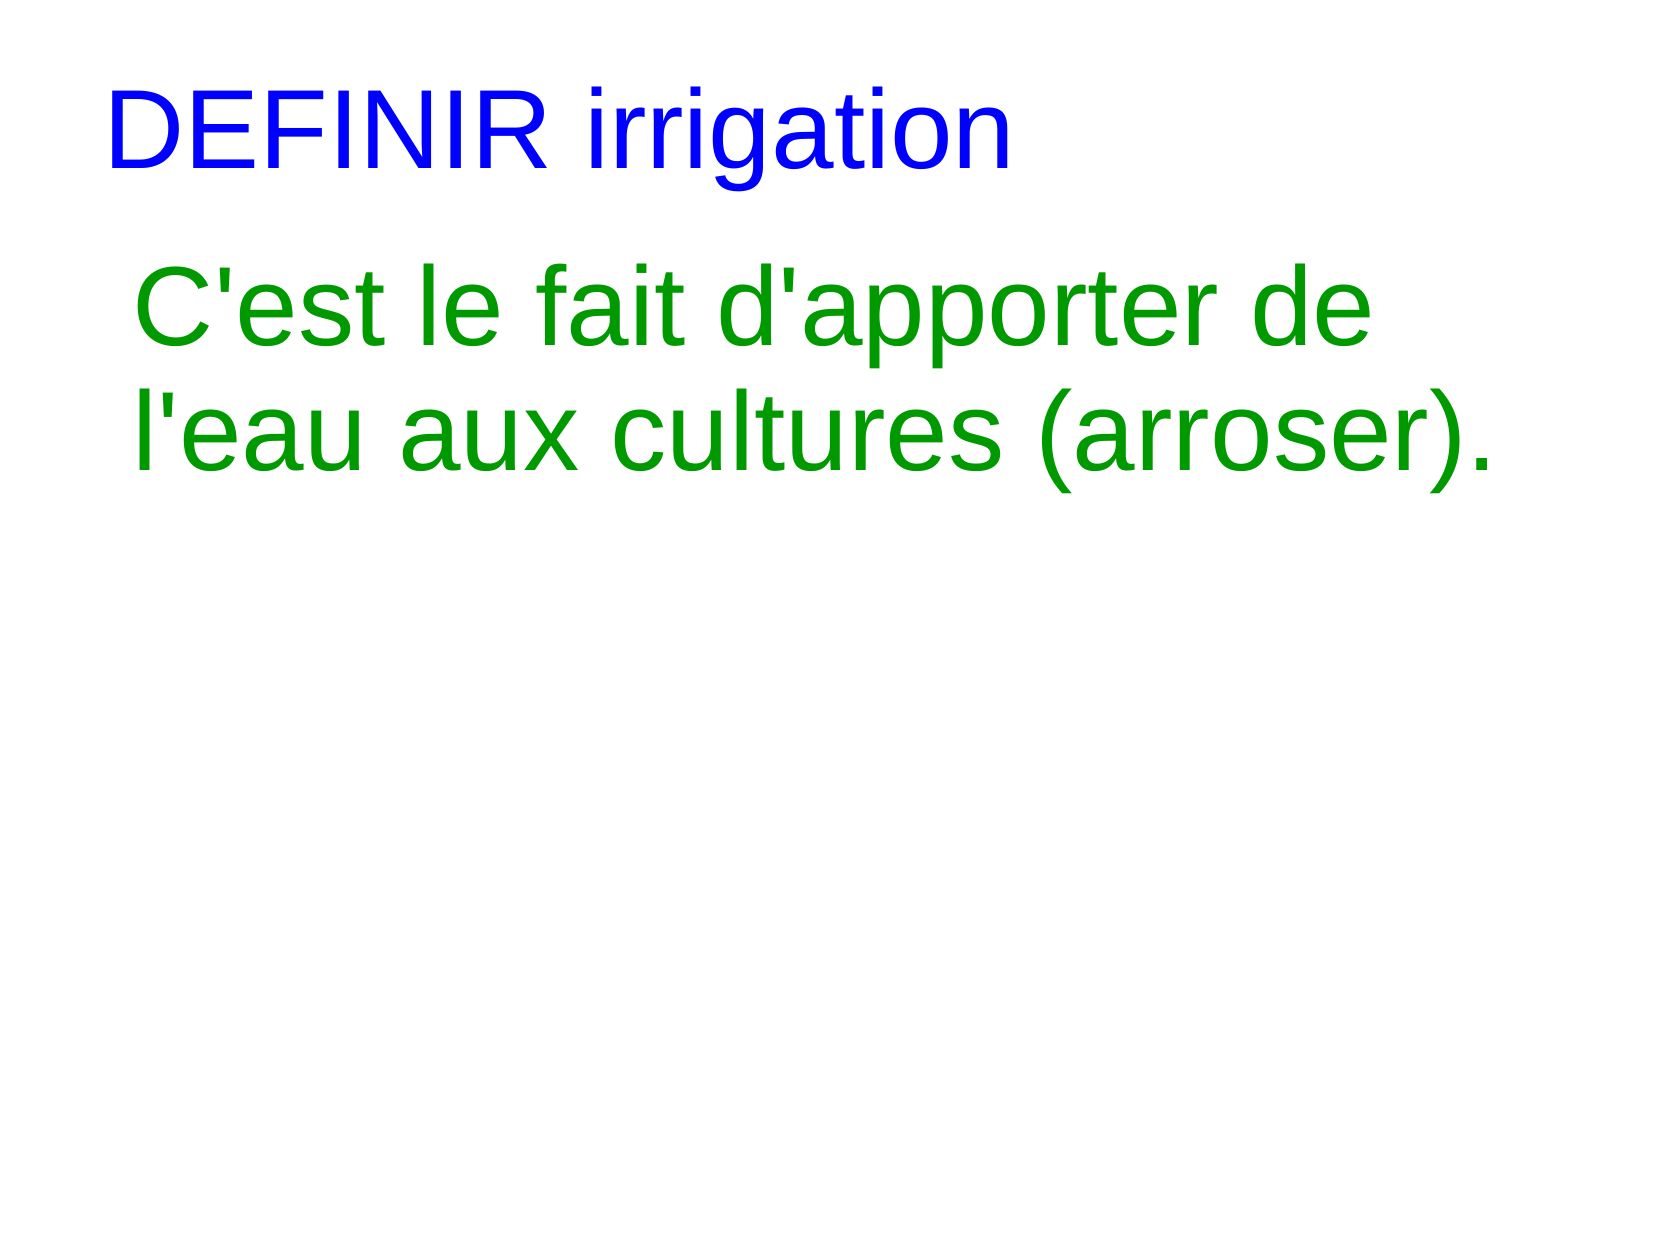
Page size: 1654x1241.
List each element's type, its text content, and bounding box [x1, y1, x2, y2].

text_box DEFINIR irrigation [88, 59, 1625, 200]
text_box C'est le fait d'apporter de l'eau aux cultures (arroser). [118, 236, 1625, 503]
